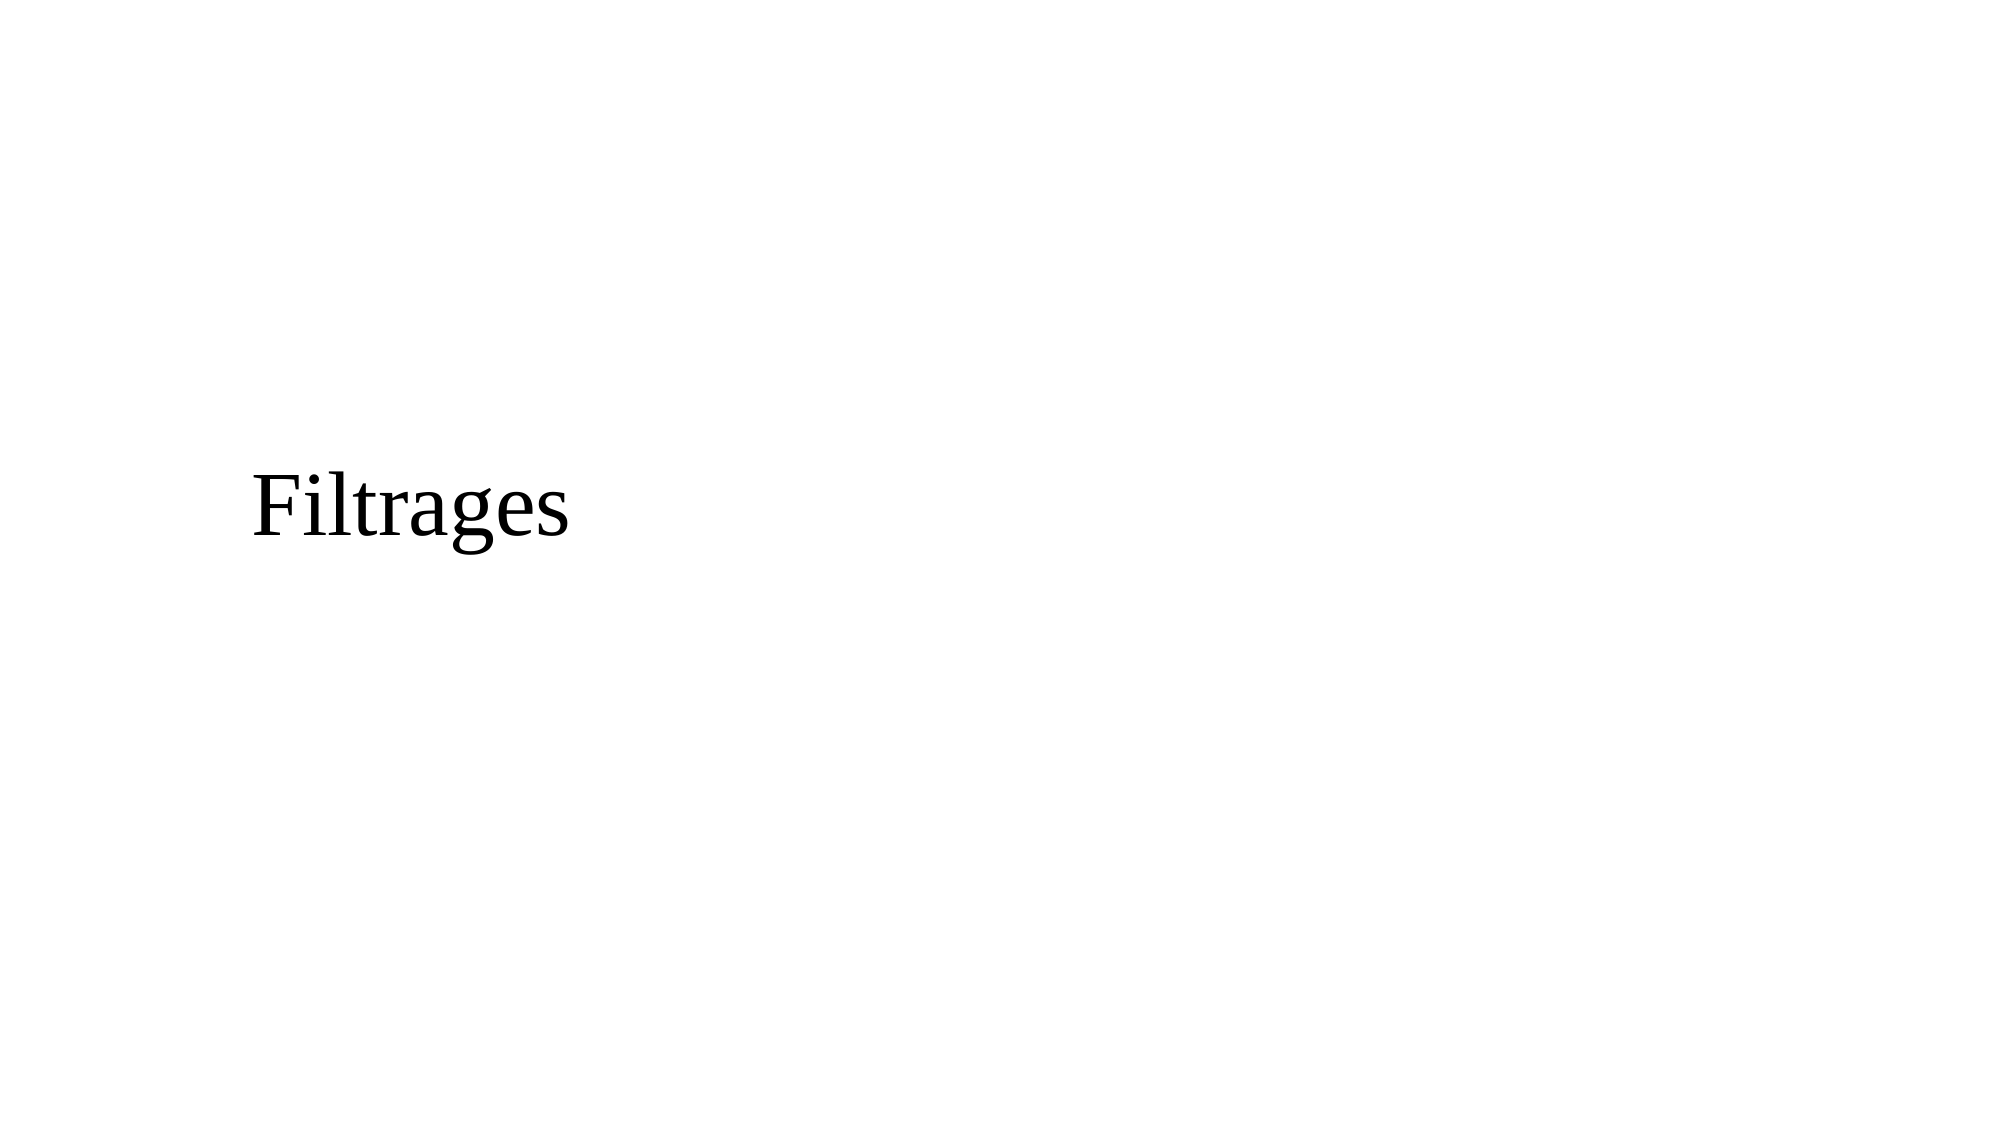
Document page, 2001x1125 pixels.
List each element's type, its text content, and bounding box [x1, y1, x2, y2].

title Filtrages [236, 448, 1737, 841]
